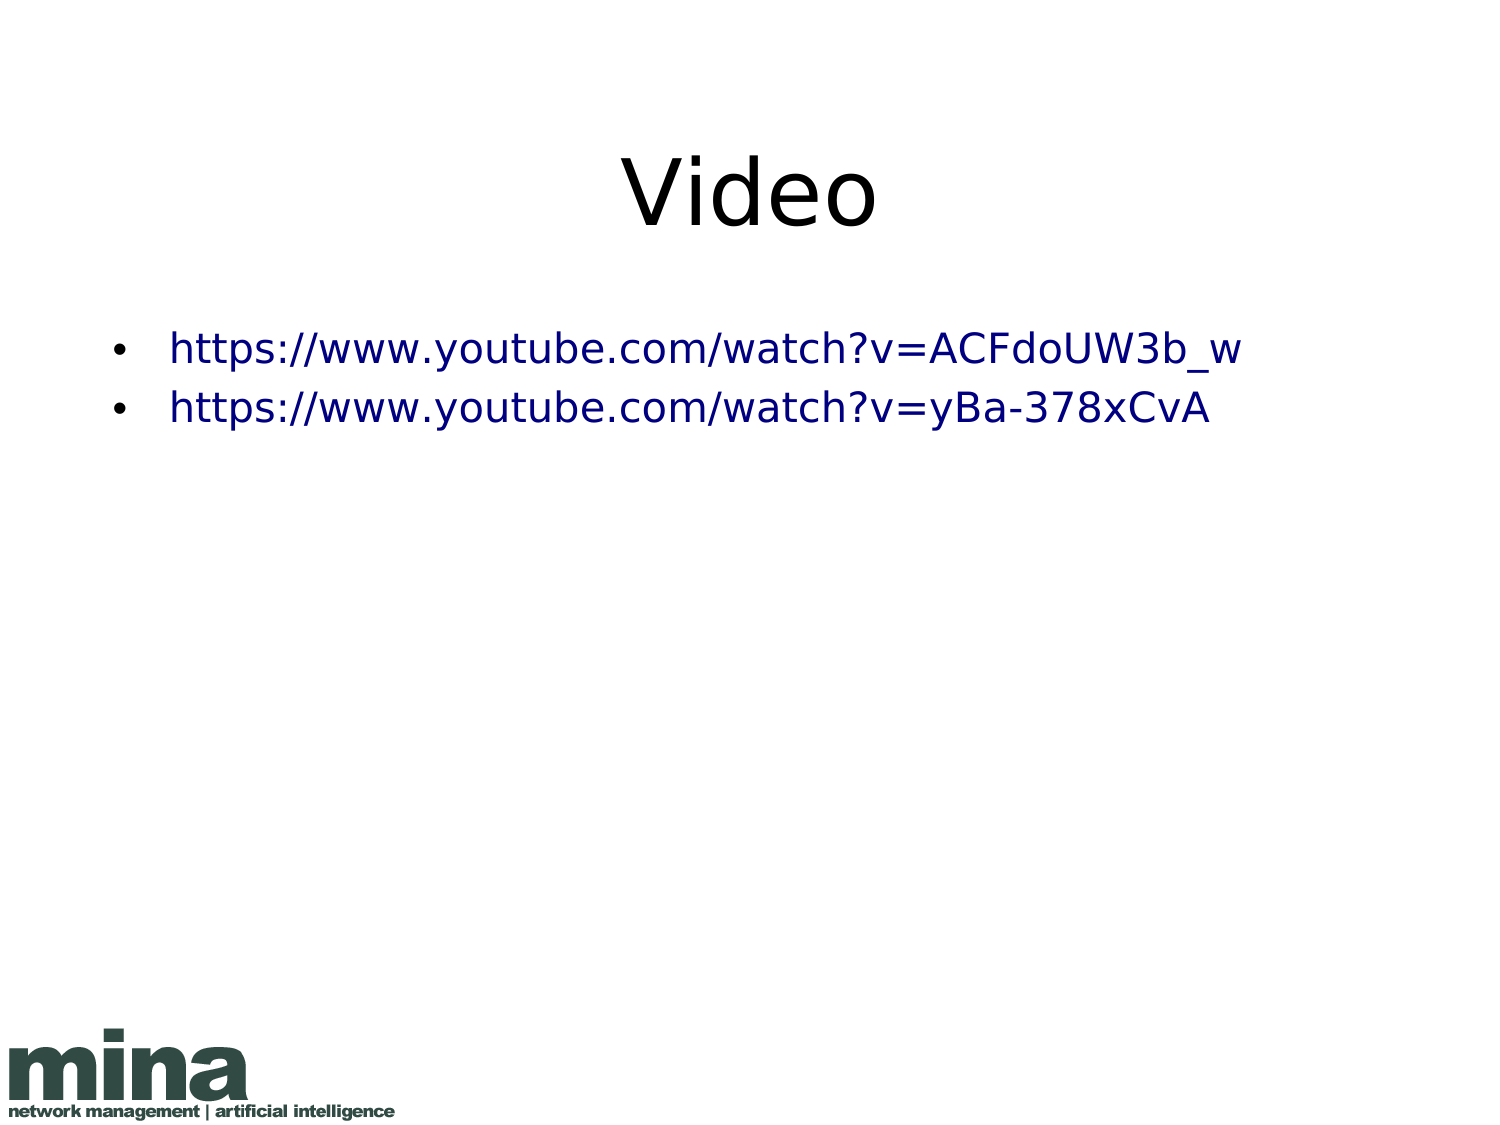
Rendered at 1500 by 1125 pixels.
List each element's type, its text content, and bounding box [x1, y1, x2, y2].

title Video [112, 76, 1388, 312]
list https://www.youtube.com/watch?v=ACFdoUW3b_w https://www.youtube.com/watch?v=yBa-378xCvA [112, 324, 1388, 978]
picture [0, 1022, 402, 1125]
